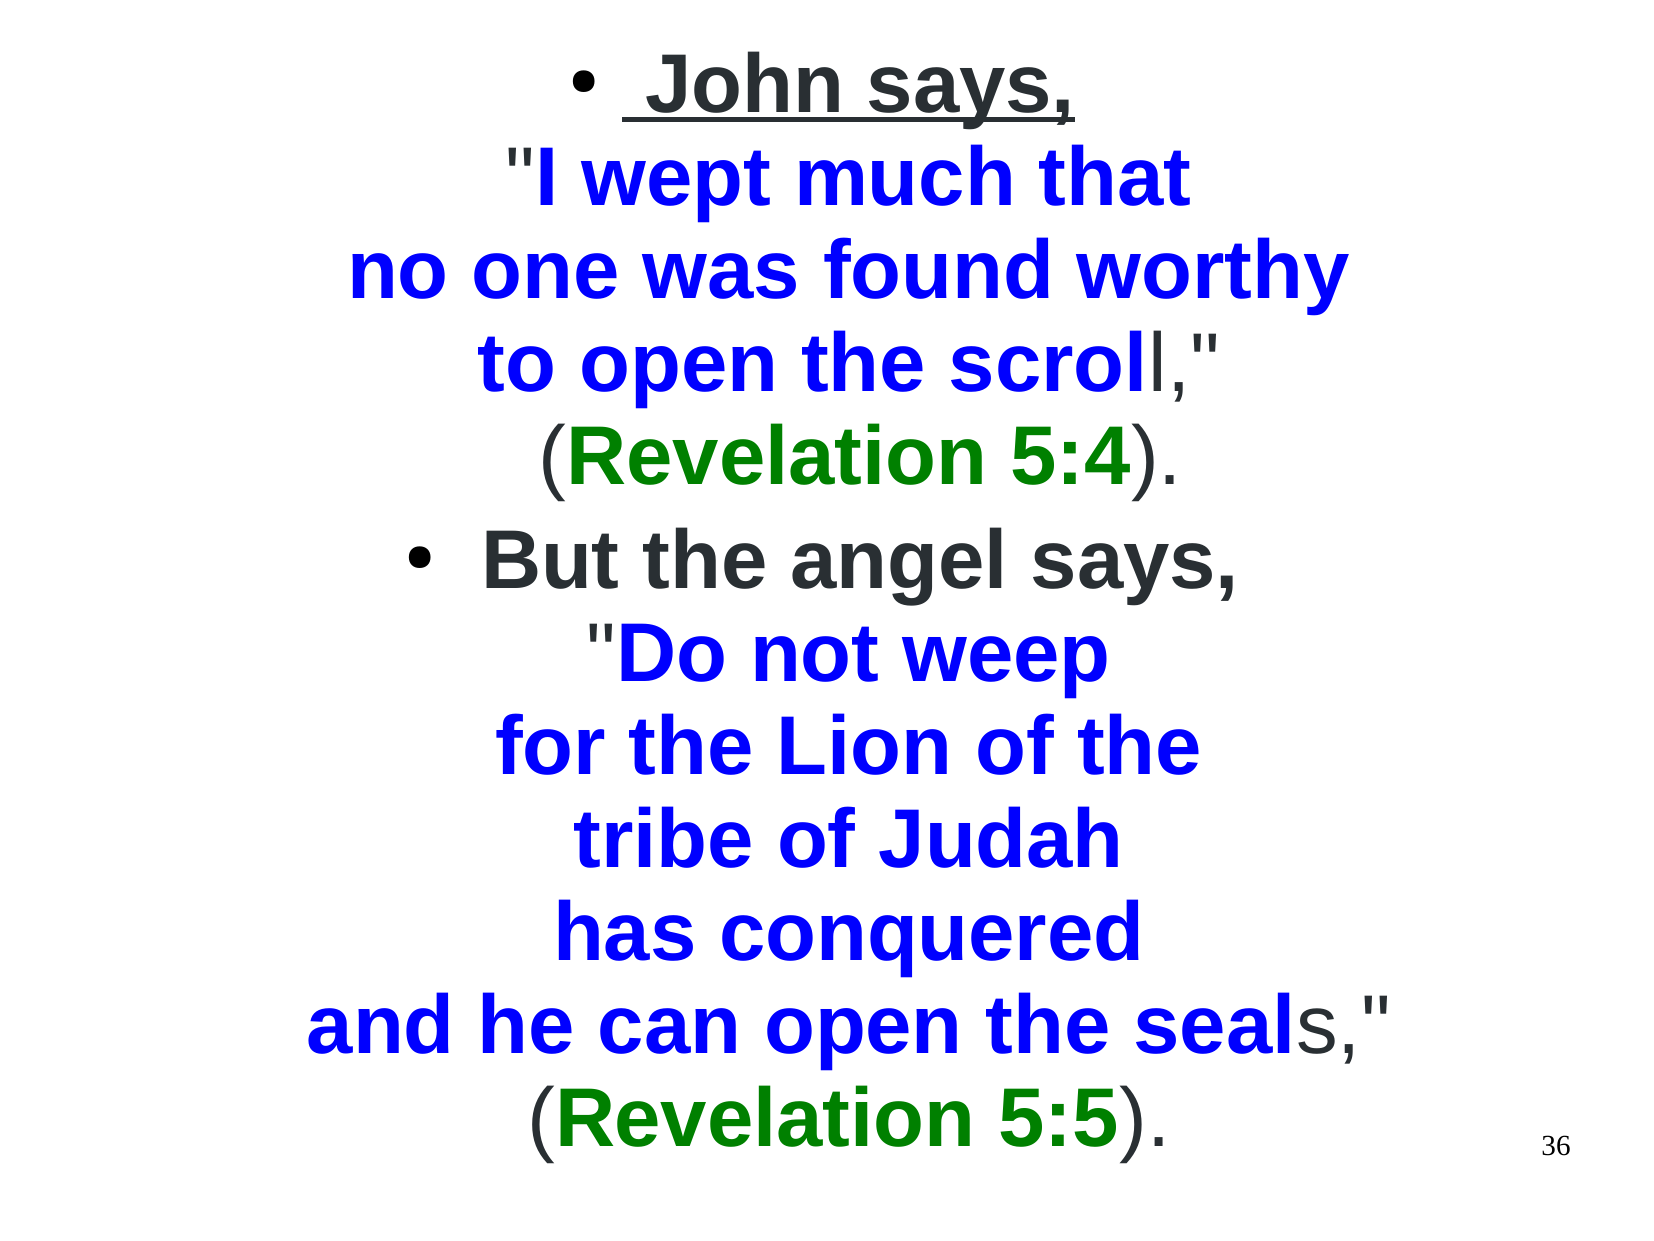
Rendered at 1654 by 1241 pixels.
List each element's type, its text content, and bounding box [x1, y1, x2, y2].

list John says, "I wept much that no one was found worthy to open the scroll," (Revelation 5:4). But the angel says, "Do not weep for the Lion of the tribe of Judah has conquered and he can open the seals," (Revelation 5:5). [37, 37, 1613, 1238]
